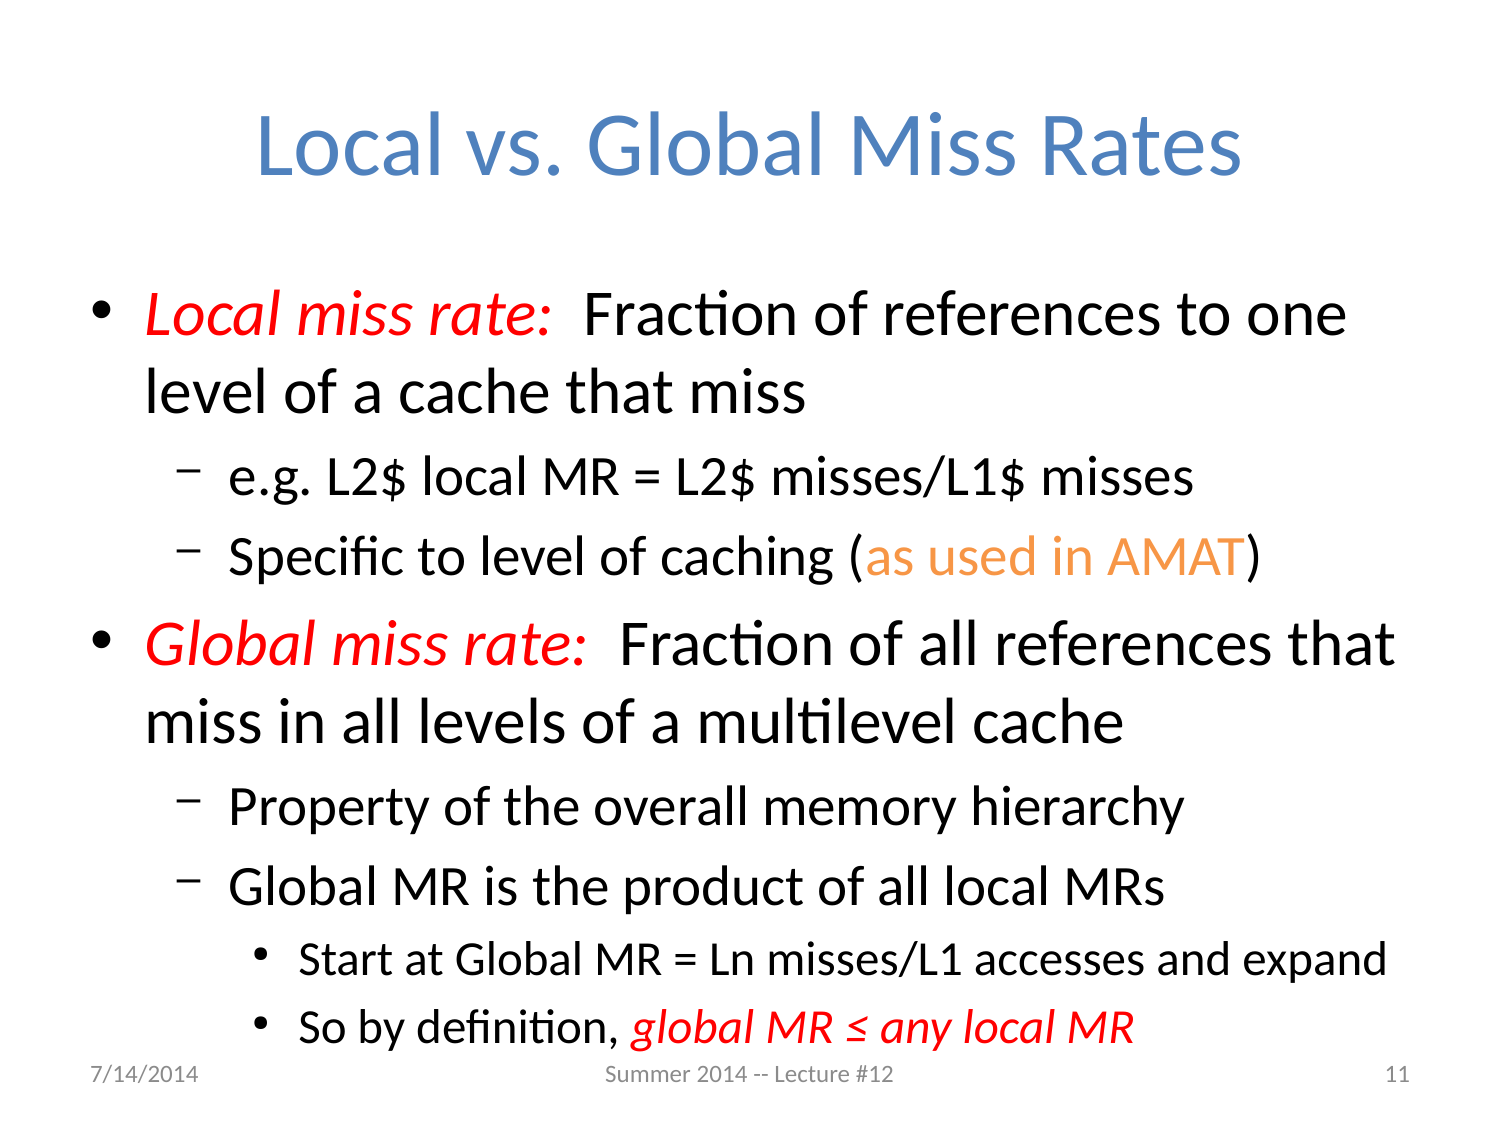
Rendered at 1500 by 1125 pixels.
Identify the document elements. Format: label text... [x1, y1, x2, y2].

slide_number <number> [1074, 1042, 1425, 1103]
title Local vs. Global Miss Rates [75, 45, 1425, 233]
slide_number 7/14/2014 [75, 1042, 425, 1103]
list Local miss rate: Fraction of references to one level of a cache that miss e.g. L2$ local MR = L2$ misses/L1$ misses Specific to level of caching (as used in AMAT) Global miss rate: Fraction of all references that miss in all levels of a multilevel cache Property of the overall memory hierarchy Global MR is the product of all local MRs Start at Global MR = Ln misses/L1 accesses and expand So by definition, global MR ≤ any local MR [75, 262, 1425, 1073]
footer Summer 2014 -- Lecture #12 [512, 1042, 988, 1103]
